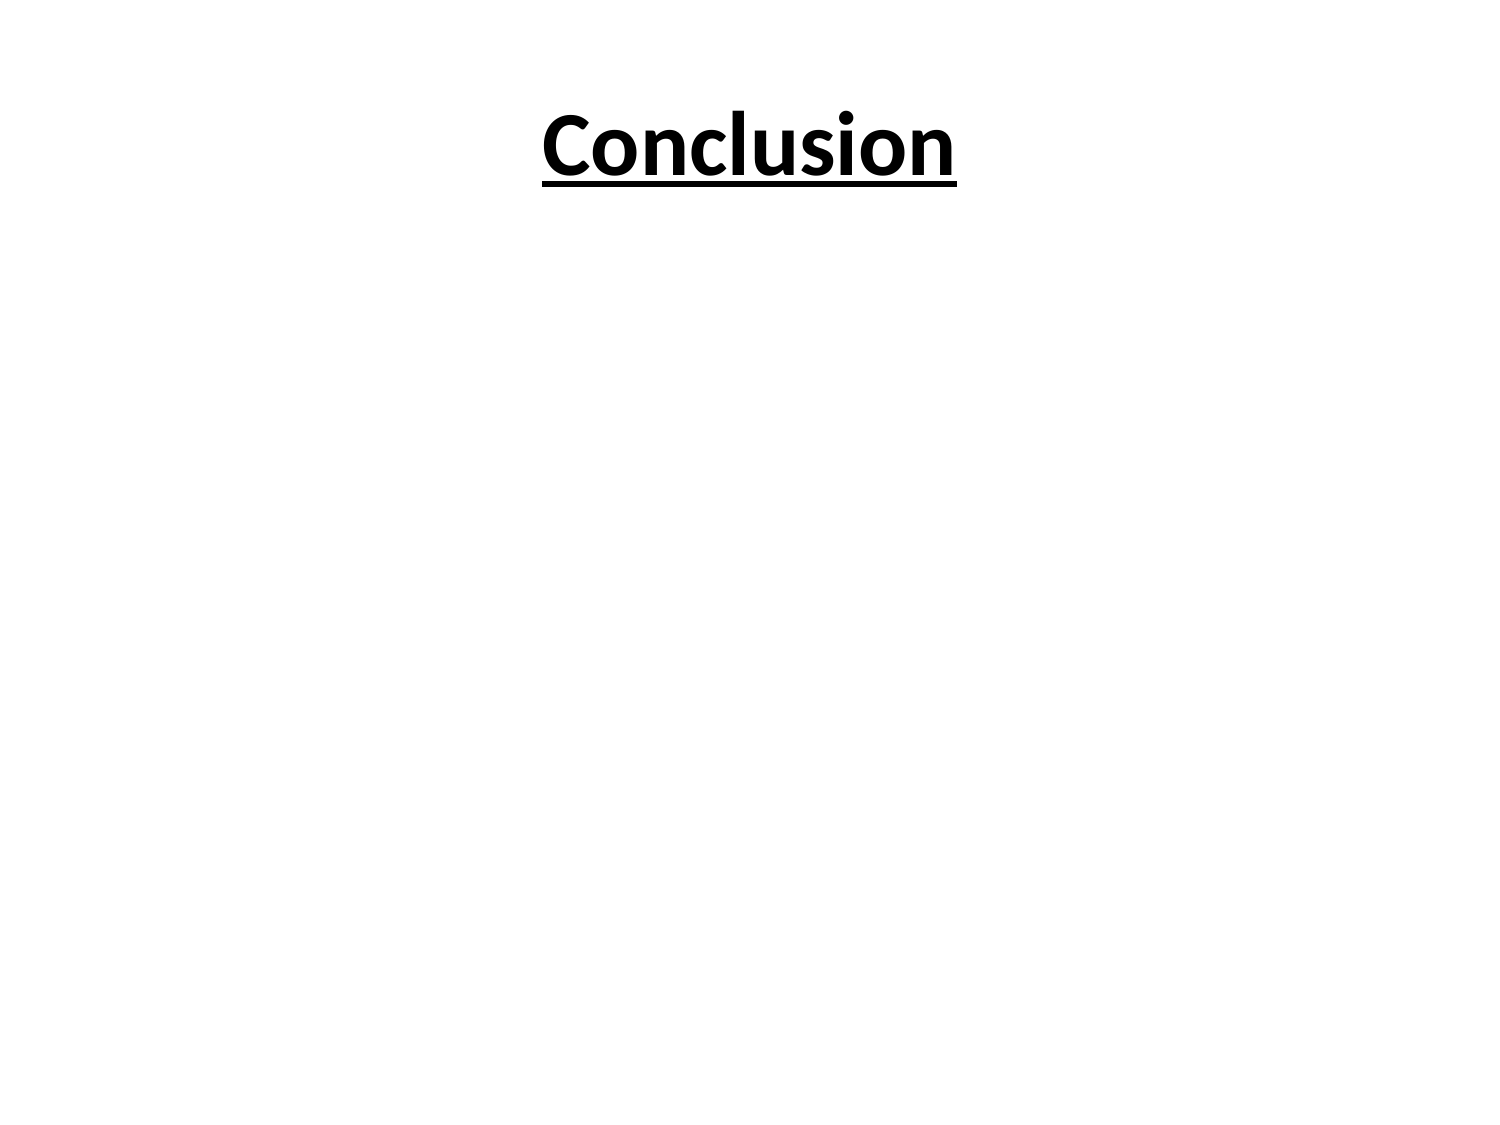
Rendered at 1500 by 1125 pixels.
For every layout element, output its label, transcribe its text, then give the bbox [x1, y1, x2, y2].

title Conclusion [75, 45, 1425, 233]
